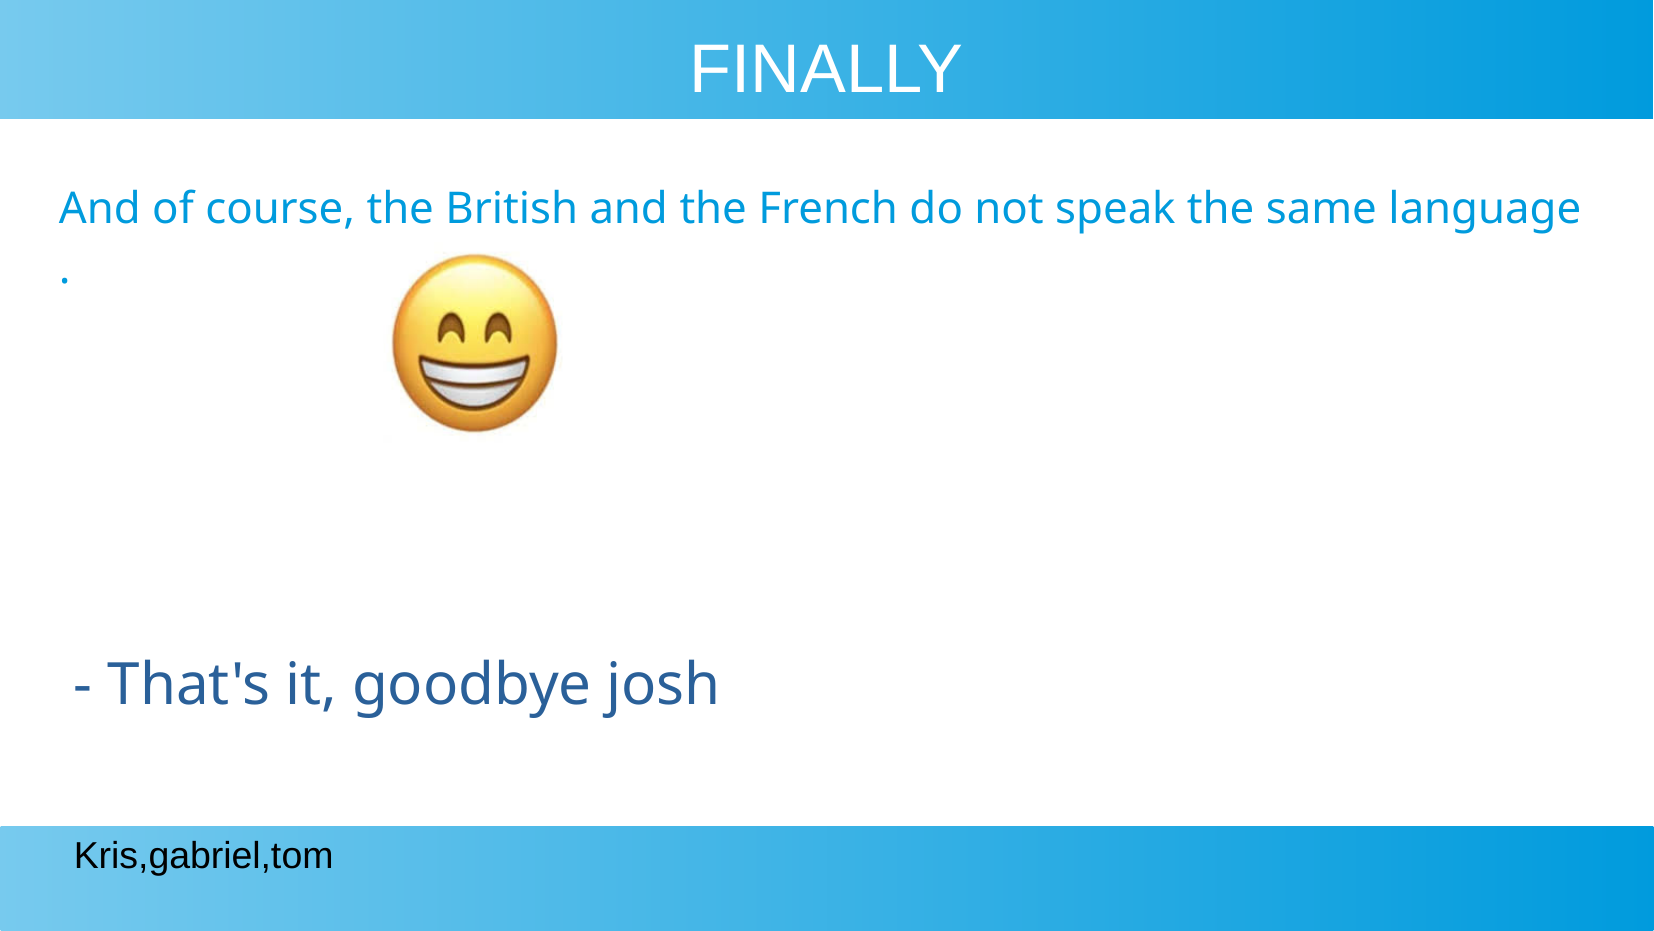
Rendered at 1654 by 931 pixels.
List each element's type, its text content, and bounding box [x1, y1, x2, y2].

text_box Kris,gabriel,tom [59, 826, 1447, 931]
title FINALLY [59, 29, 1595, 108]
picture [383, 236, 568, 443]
text_box - That's it, goodbye josh [59, 634, 827, 826]
list And of course, the British and the French do not speak the same language . [59, 177, 1595, 768]
